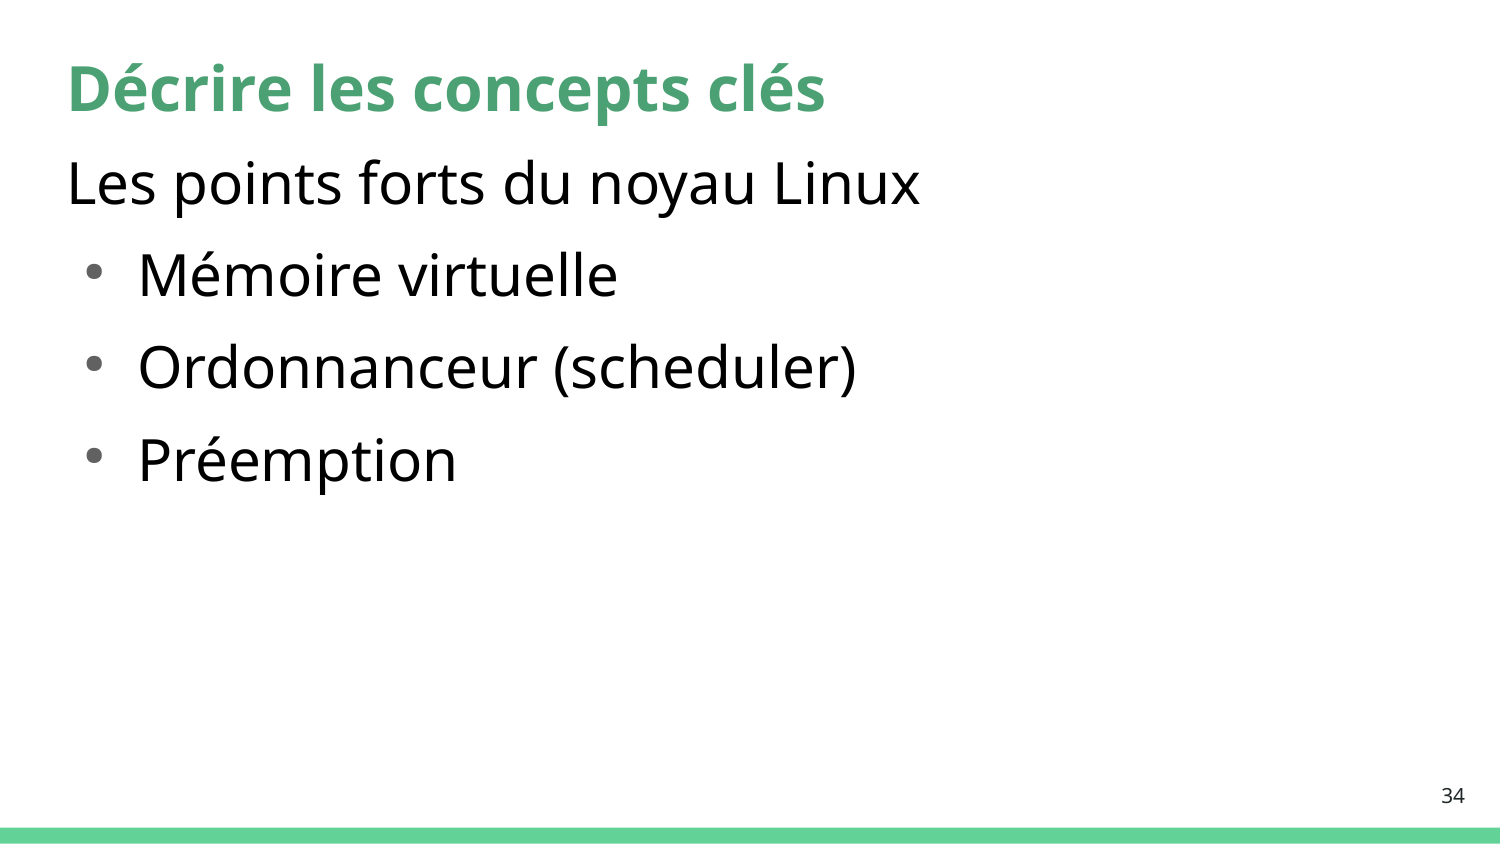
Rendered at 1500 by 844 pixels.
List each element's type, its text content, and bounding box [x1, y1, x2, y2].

title Décrire les concepts clés [51, 23, 1449, 117]
slide_number <numéro> [1389, 764, 1480, 830]
list Les points forts du noyau Linux Mémoire virtuelle Ordonnanceur (scheduler) Préemption [51, 120, 1447, 827]
